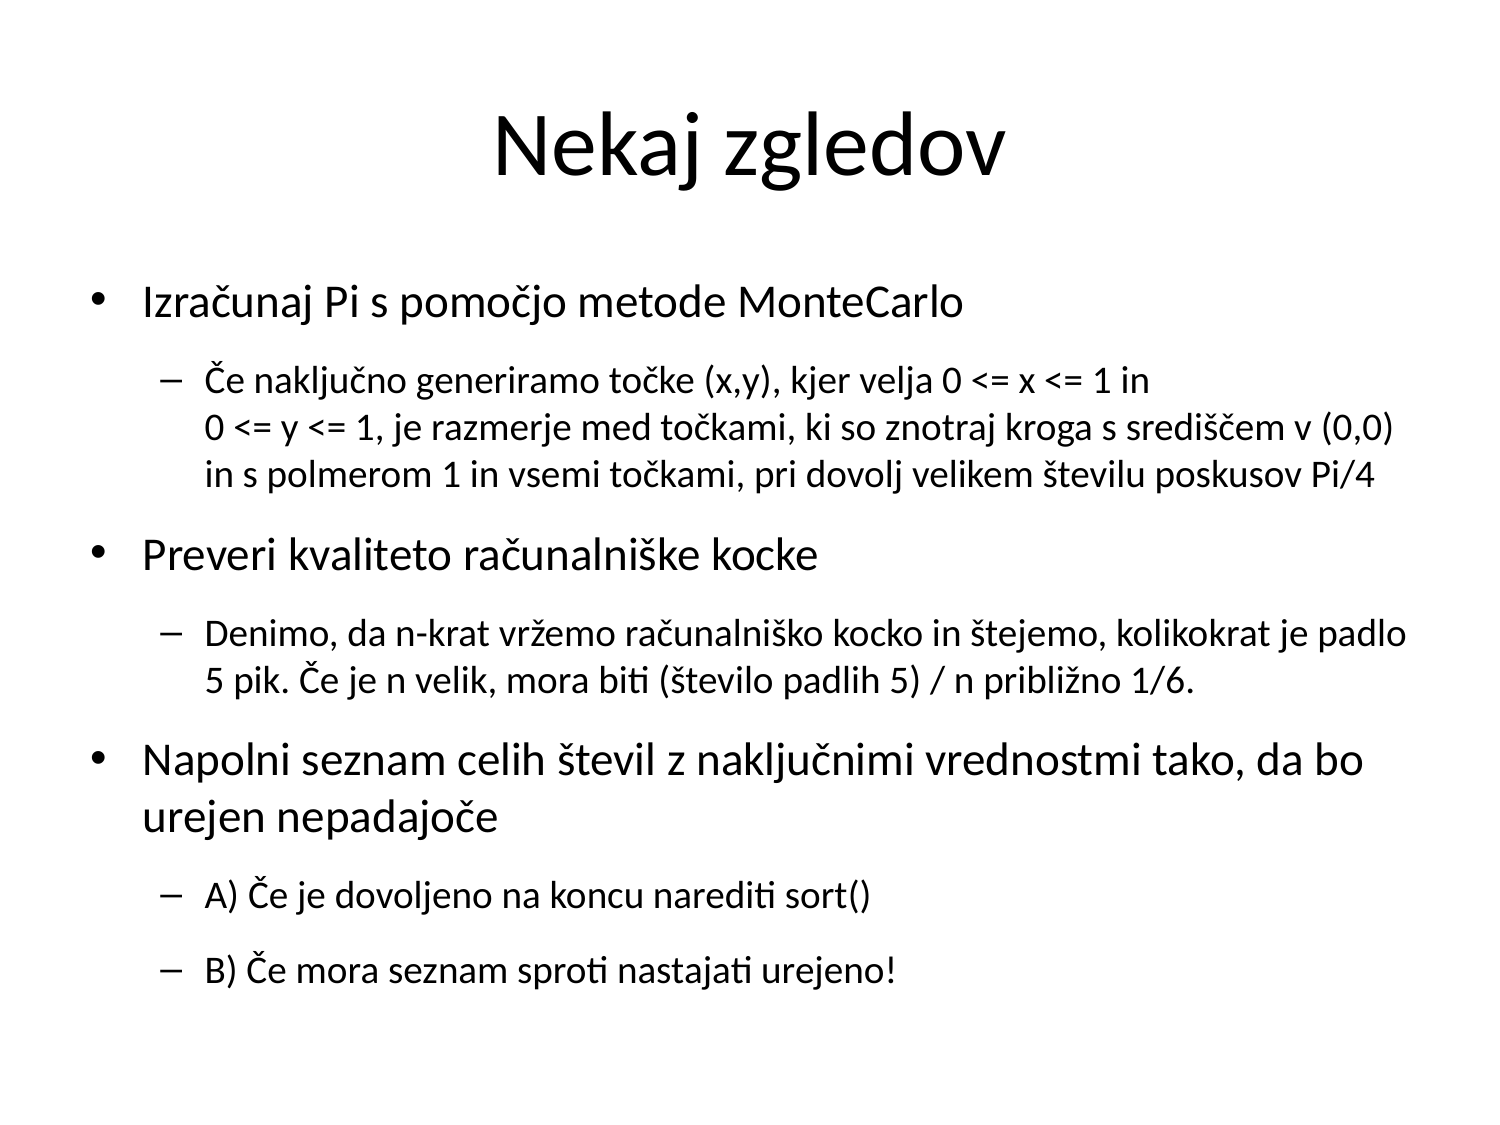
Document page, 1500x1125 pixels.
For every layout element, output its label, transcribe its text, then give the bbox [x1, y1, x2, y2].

list Izračunaj Pi s pomočjo metode MonteCarlo Če naključno generiramo točke (x,y), kjer velja 0 <= x <= 1 in 0 <= y <= 1, je razmerje med točkami, ki so znotraj kroga s središčem v (0,0) in s polmerom 1 in vsemi točkami, pri dovolj velikem številu poskusov Pi/4 Preveri kvaliteto računalniške kocke Denimo, da n-krat vržemo računalniško kocko in štejemo, kolikokrat je padlo 5 pik. Če je n velik, mora biti (število padlih 5) / n približno 1/6. Napolni seznam celih števil z naključnimi vrednostmi tako, da bo urejen nepadajoče A) Če je dovoljeno na koncu narediti sort() B) Če mora seznam sproti nastajati urejeno! [75, 262, 1425, 1005]
title Nekaj zgledov [75, 45, 1425, 233]
